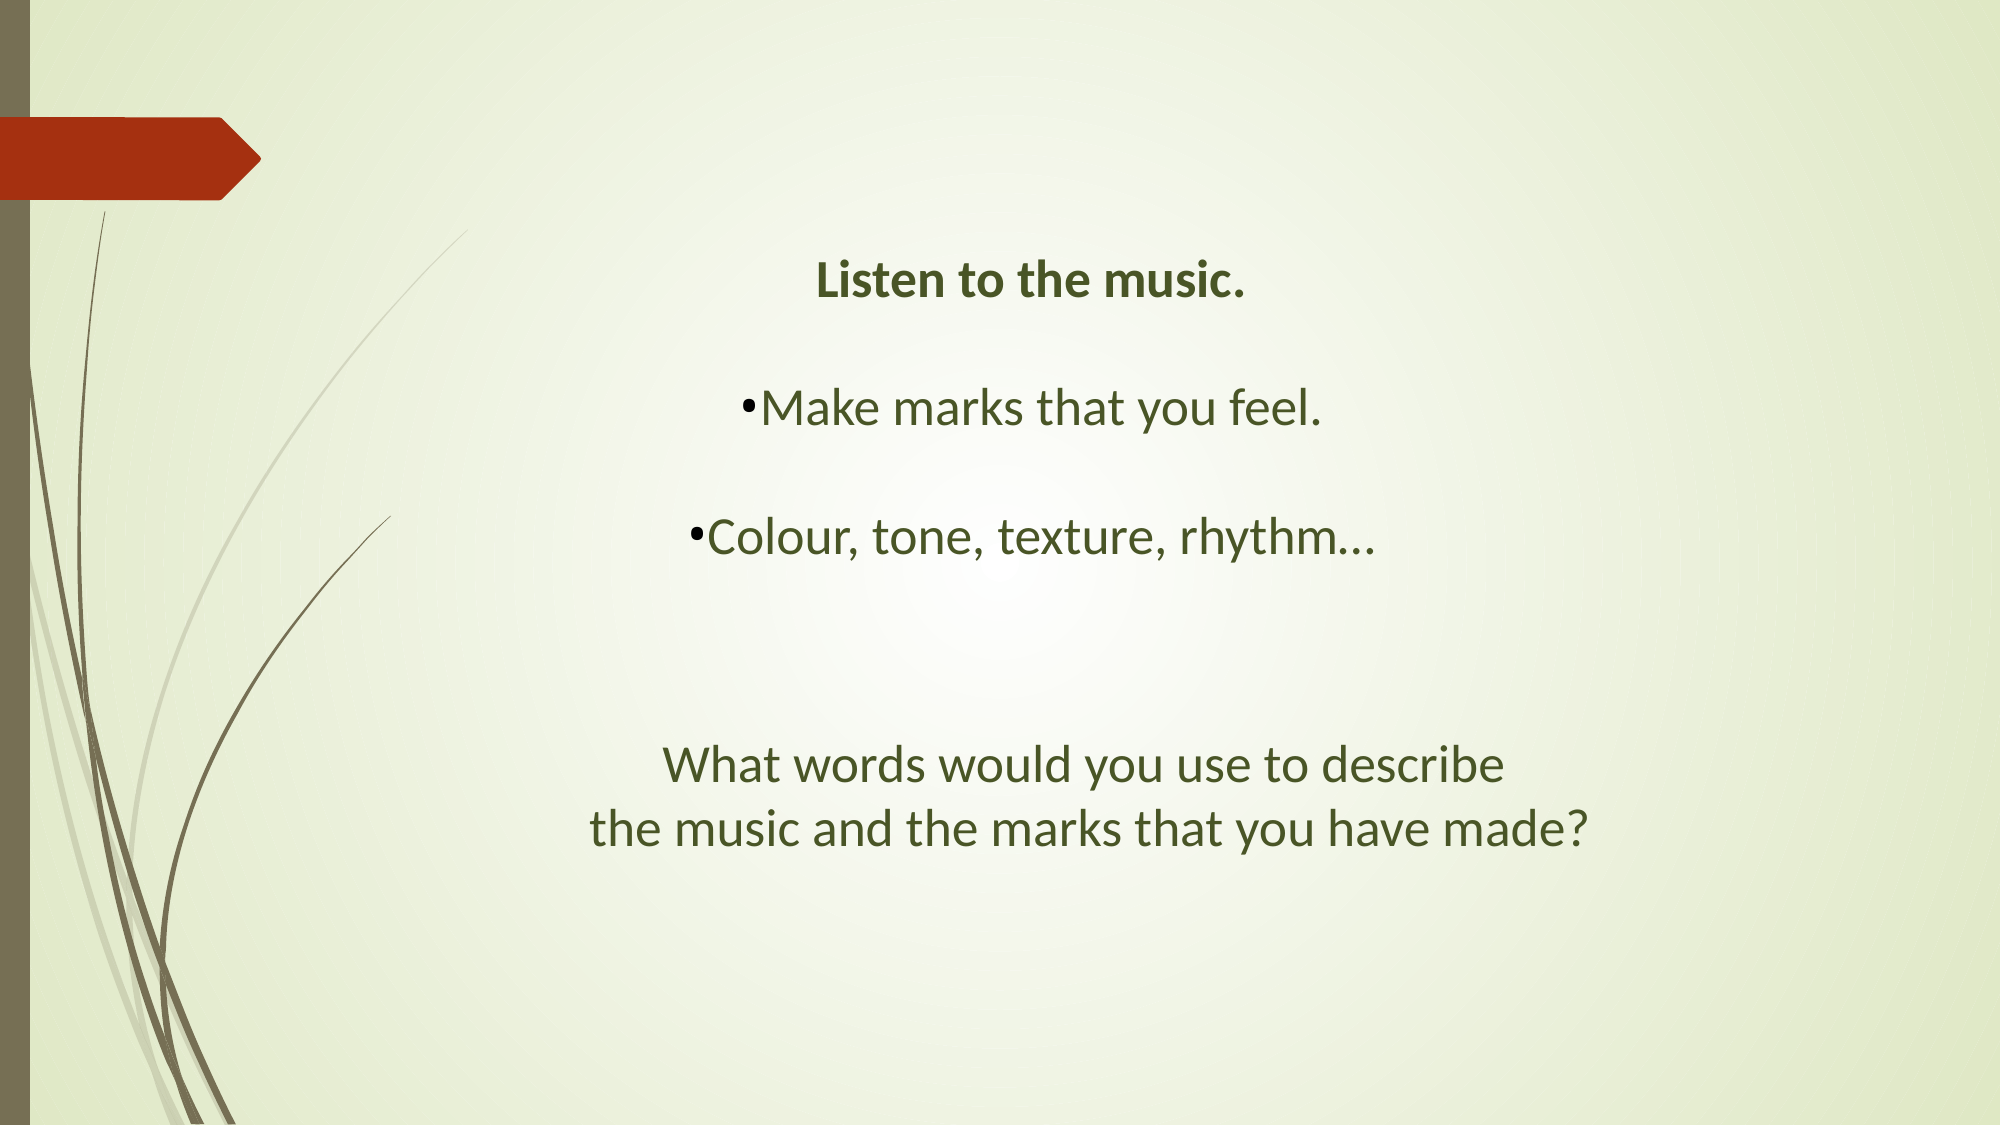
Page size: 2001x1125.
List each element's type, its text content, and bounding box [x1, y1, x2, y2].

text_box Listen to the music. Make marks that you feel. Colour, tone, texture, rhythm… [665, 236, 1398, 641]
text_box What words would you use to describe the music and the marks that you have made? [556, 721, 1611, 867]
